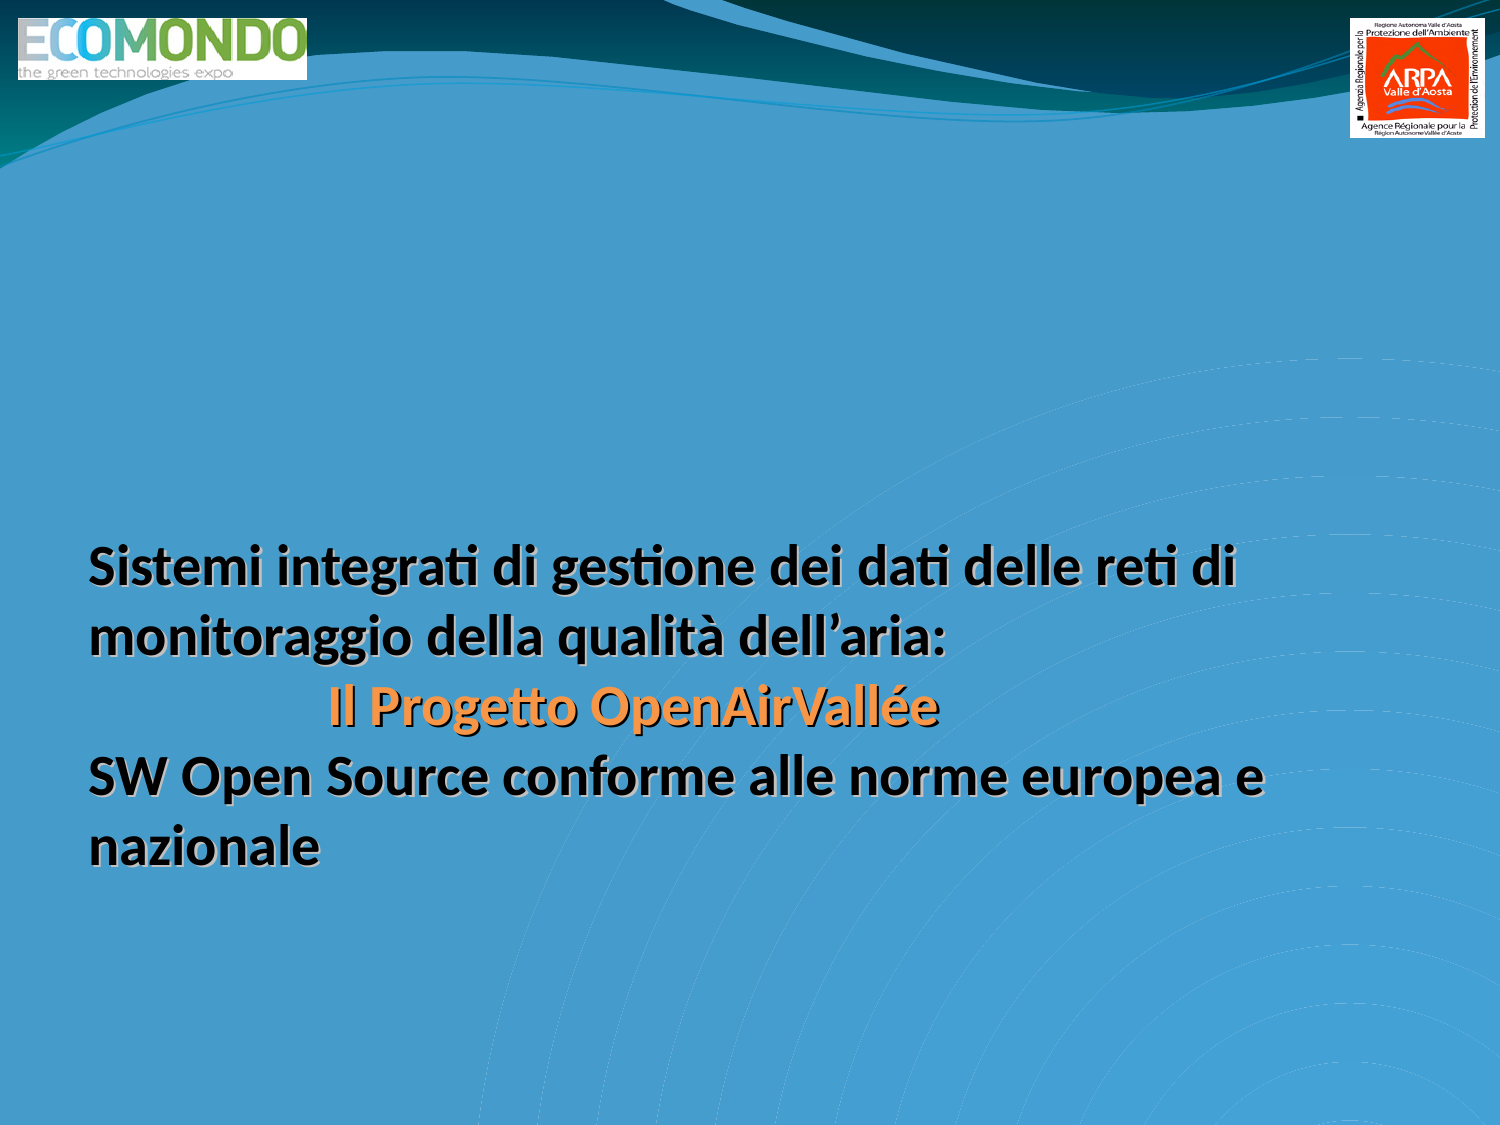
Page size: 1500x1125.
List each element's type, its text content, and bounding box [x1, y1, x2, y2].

picture [113, 125, 133, 131]
picture [65, 138, 80, 143]
picture [1350, 18, 1485, 138]
title Sistemi integrati di gestione dei dati delle reti di monitoraggio della qualità dell’aria: Il Progetto OpenAirVallée SW Open Source conforme alle norme europea e nazionale Rimini 7 novembre 2018 Marco Pignet Arpa Valle d Aosta [88, 527, 1453, 1118]
picture [635, 90, 669, 94]
picture [18, 19, 307, 80]
